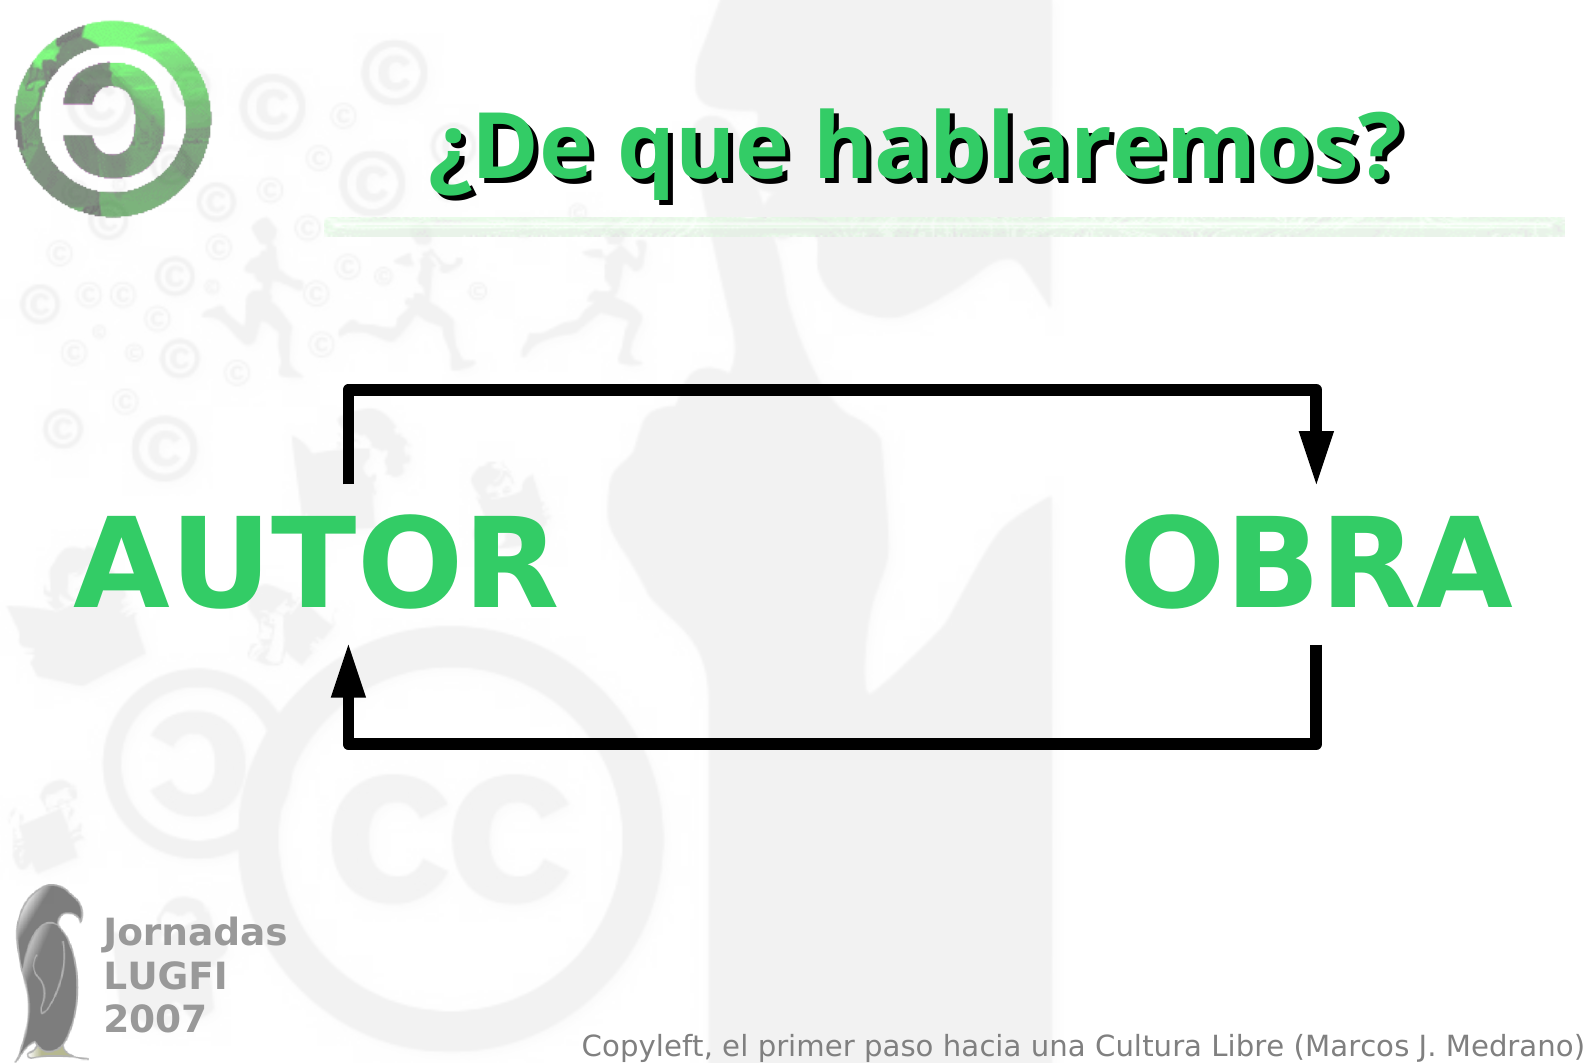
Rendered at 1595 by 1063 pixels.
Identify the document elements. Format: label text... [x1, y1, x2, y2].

text_box AUTOR [59, 484, 638, 645]
text_box OBRA [1104, 484, 1529, 645]
text_box ¿De que hablaremos? [413, 73, 1595, 195]
